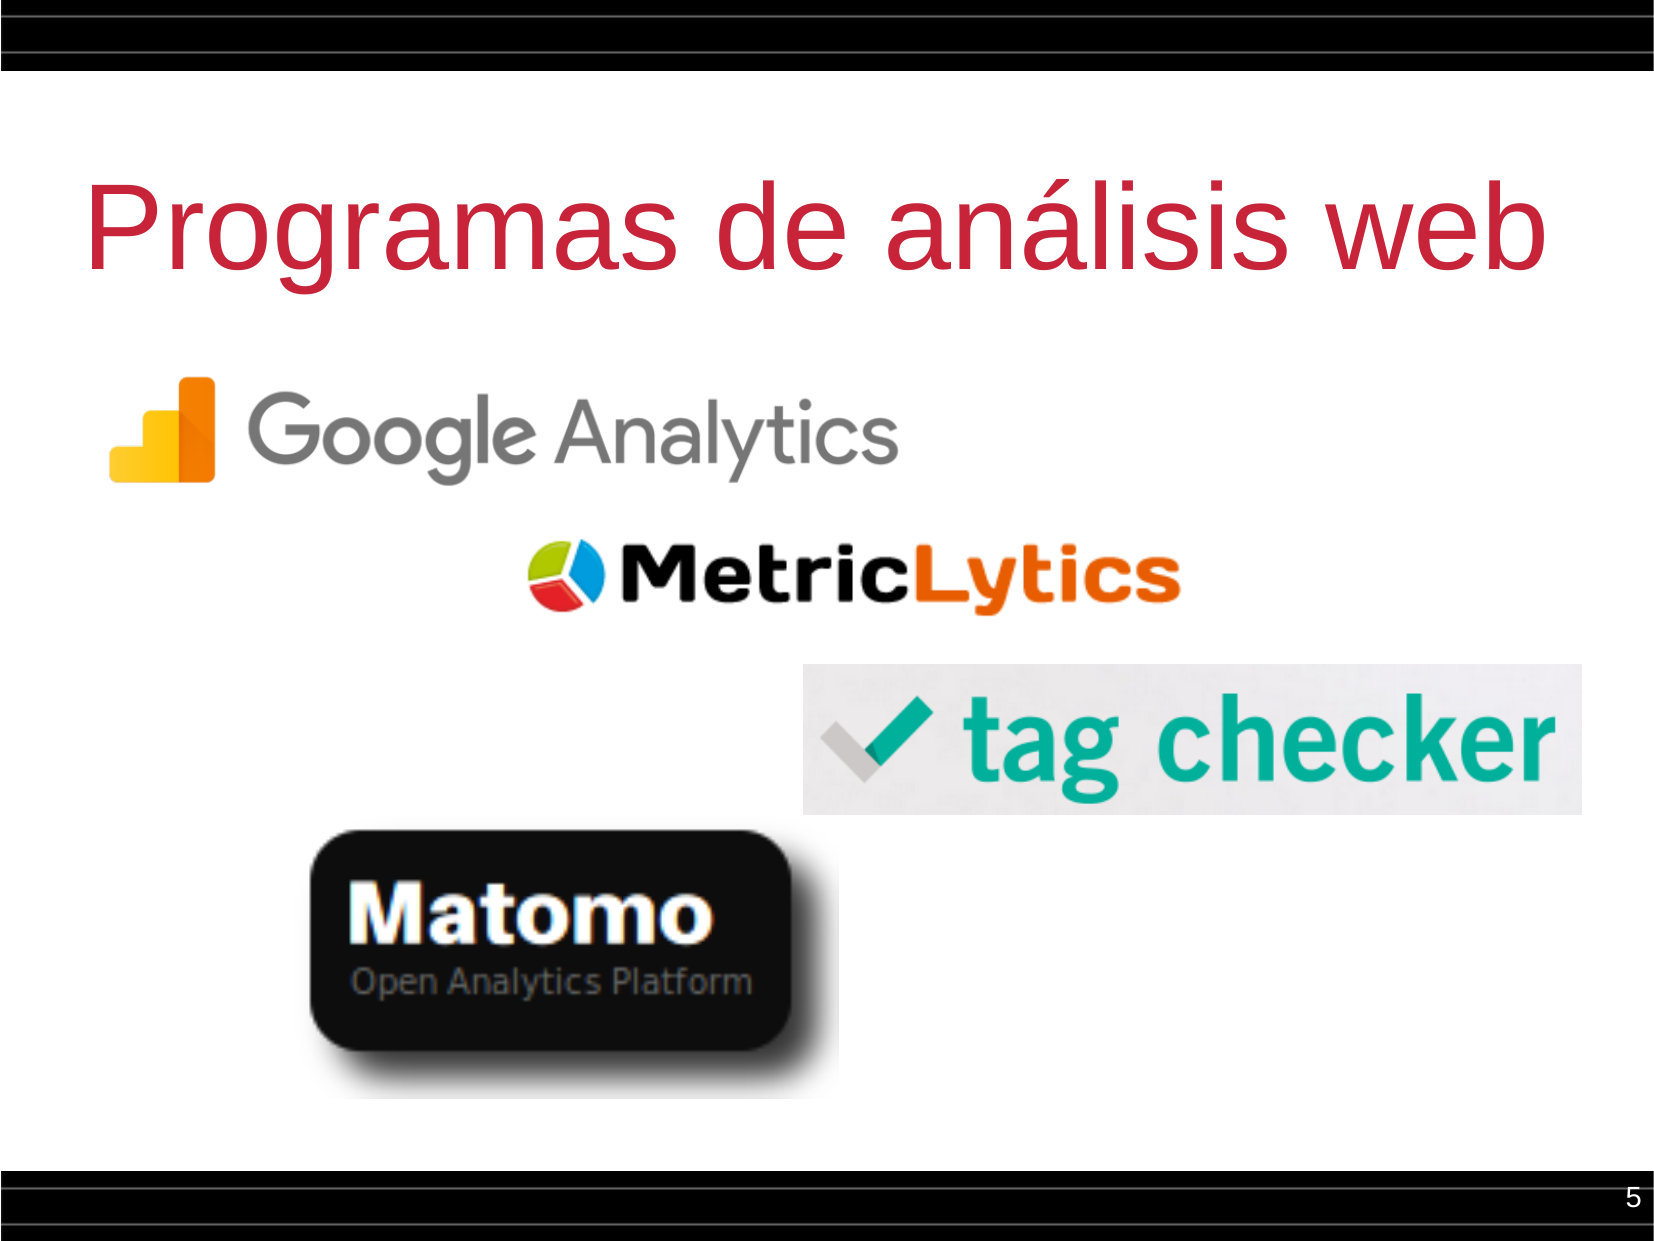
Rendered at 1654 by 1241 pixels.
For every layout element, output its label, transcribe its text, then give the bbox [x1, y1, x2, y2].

picture [1, 0, 1654, 71]
title Programas de análisis web [82, 123, 1571, 331]
picture [288, 664, 1582, 1099]
picture [1, 1171, 1654, 1241]
picture [94, 366, 912, 497]
picture [515, 530, 1193, 626]
